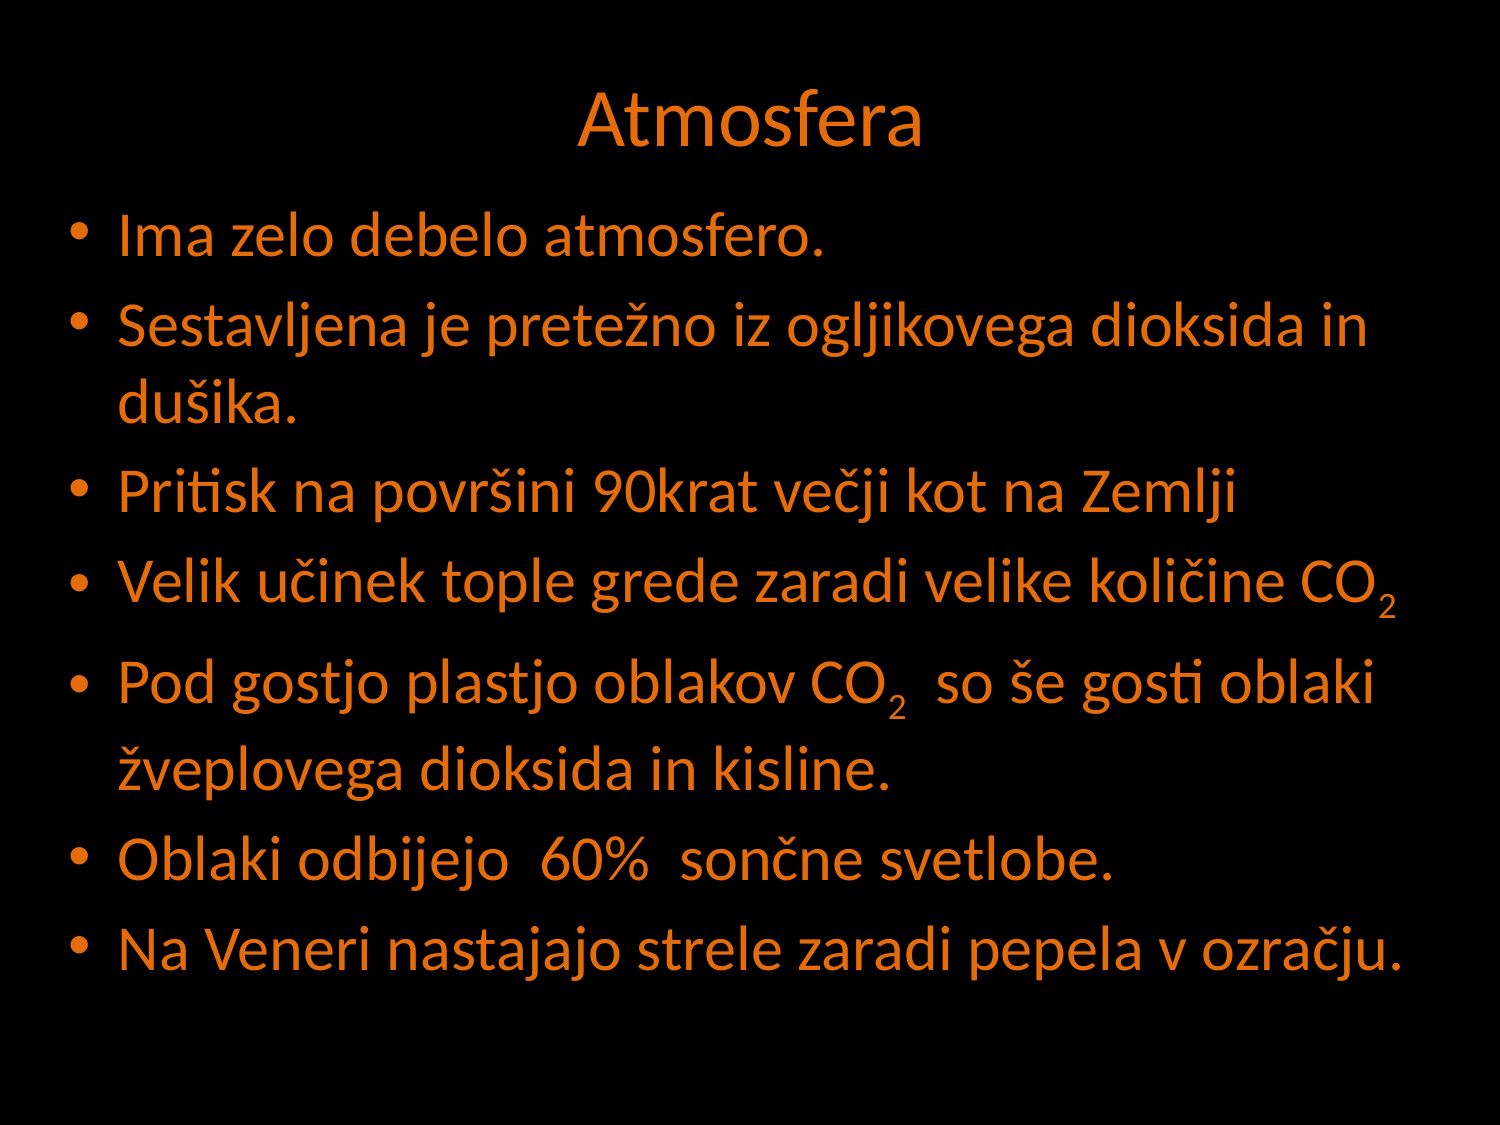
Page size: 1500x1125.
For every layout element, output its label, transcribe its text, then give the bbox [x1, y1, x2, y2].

list Ima zelo debelo atmosfero. Sestavljena je pretežno iz ogljikovega dioksida in dušika. Pritisk na površini 90krat večji kot na Zemlji Velik učinek tople grede zaradi velike količine CO2 Pod gostjo plastjo oblakov CO2 so še gosti oblaki žveplovega dioksida in kisline. Oblaki odbijejo 60% sončne svetlobe. Na Veneri nastajajo strele zaradi pepela v ozračju. [53, 184, 1425, 1005]
title Atmosfera [76, 19, 1427, 207]
